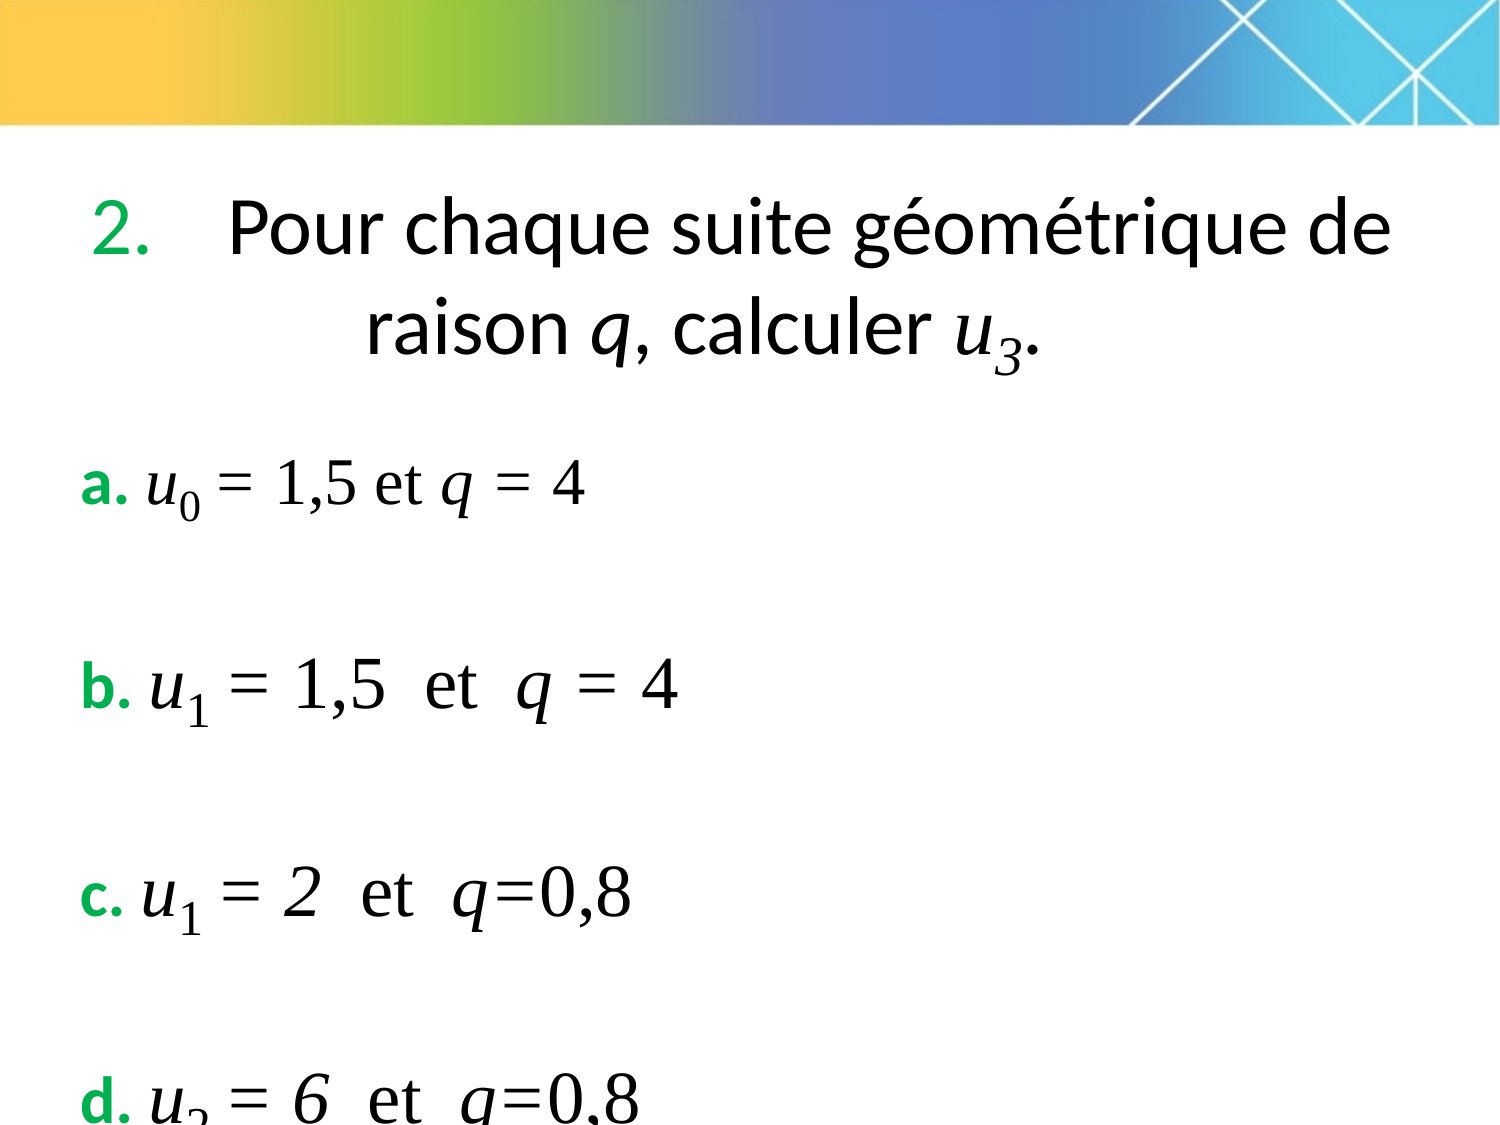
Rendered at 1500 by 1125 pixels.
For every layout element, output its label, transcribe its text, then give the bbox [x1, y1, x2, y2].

text_box a. u0 = 1,5 et q = 4 b. u1 = 1,5 et q = 4 c. u1 = 2 et q=0,8 d. u2 = 6 et q=0,8 [64, 338, 1460, 1061]
text_box Pour chaque suite géométrique de raison q, calculer u3. [75, 164, 1500, 338]
